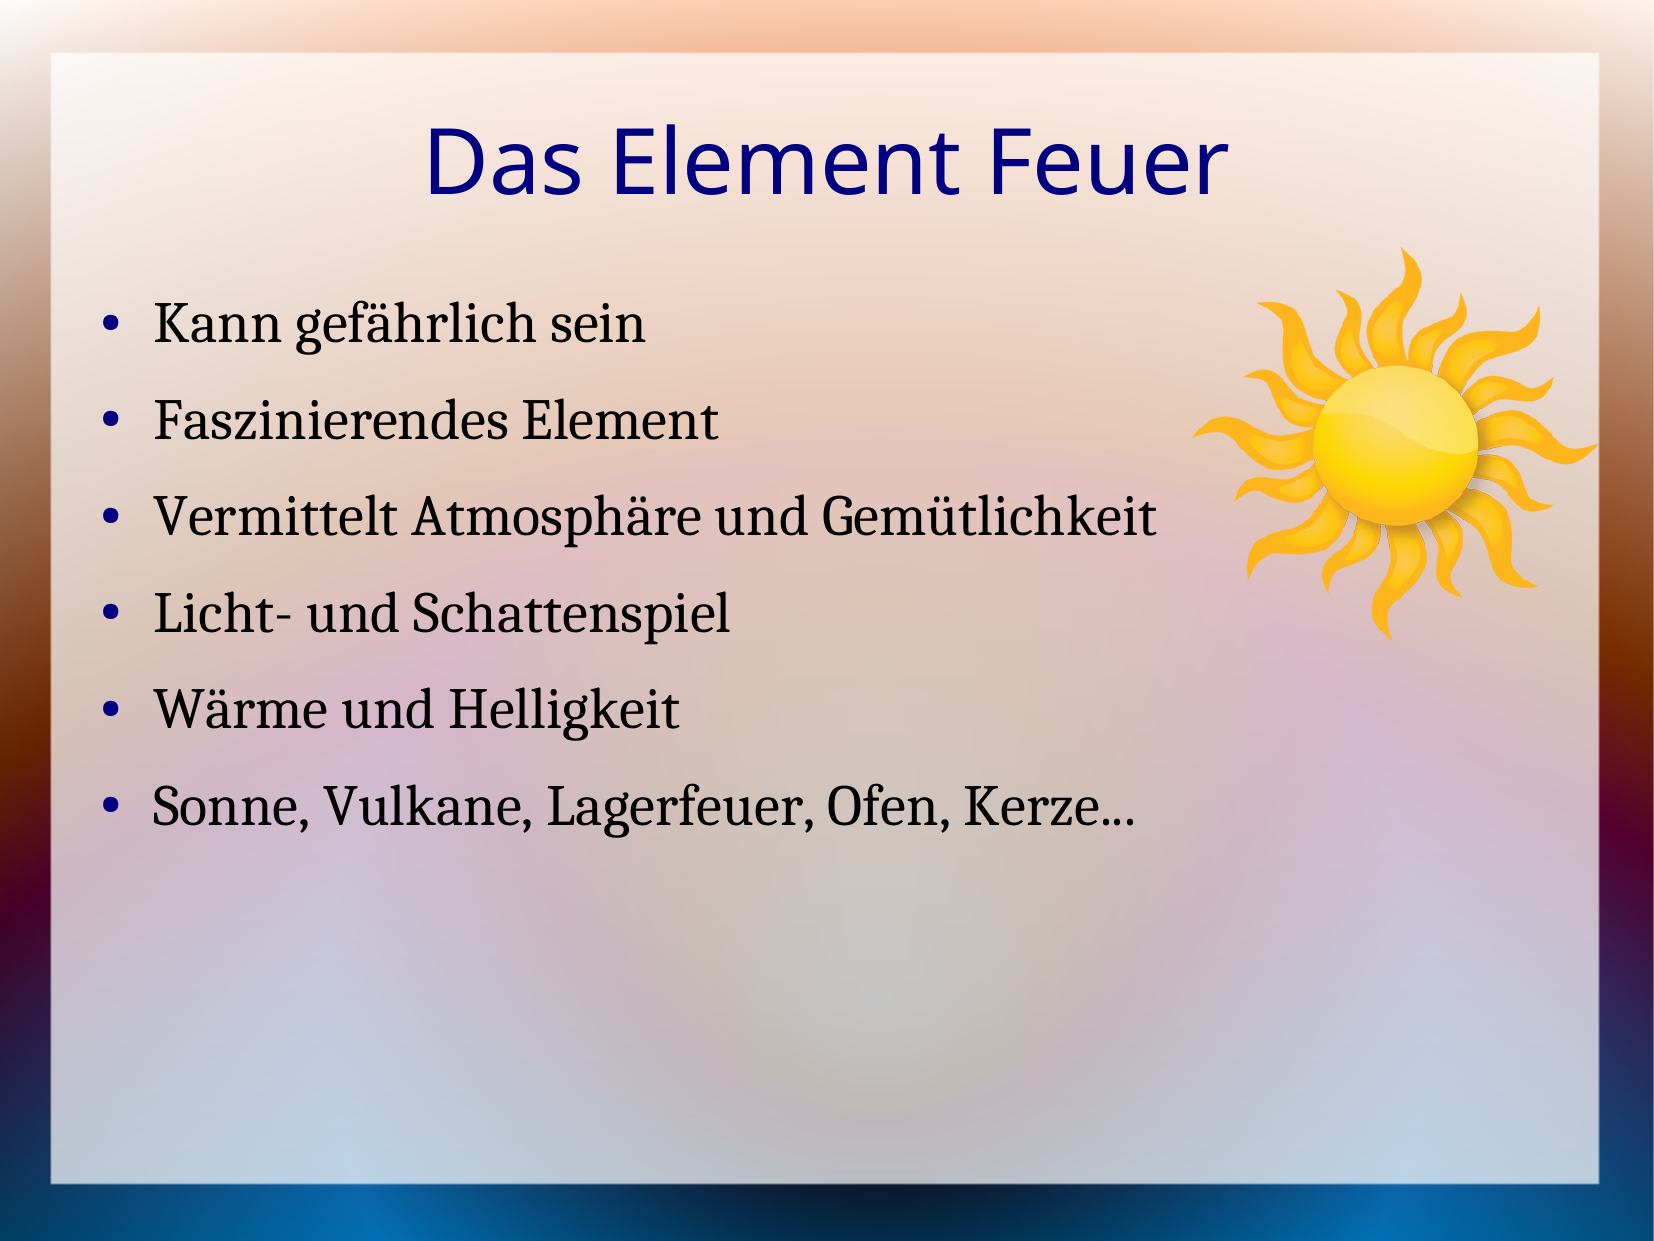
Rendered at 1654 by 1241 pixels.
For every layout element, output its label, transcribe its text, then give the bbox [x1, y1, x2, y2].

picture [0, 0, 1654, 1241]
list Kann gefährlich sein Faszinierendes Element Vermittelt Atmosphäre und Gemütlichkeit Licht- und Schattenspiel Wärme und Helligkeit Sonne, Vulkane, Lagerfeuer, Ofen, Kerze... [82, 290, 1571, 1034]
title Das Element Feuer [82, 55, 1571, 263]
